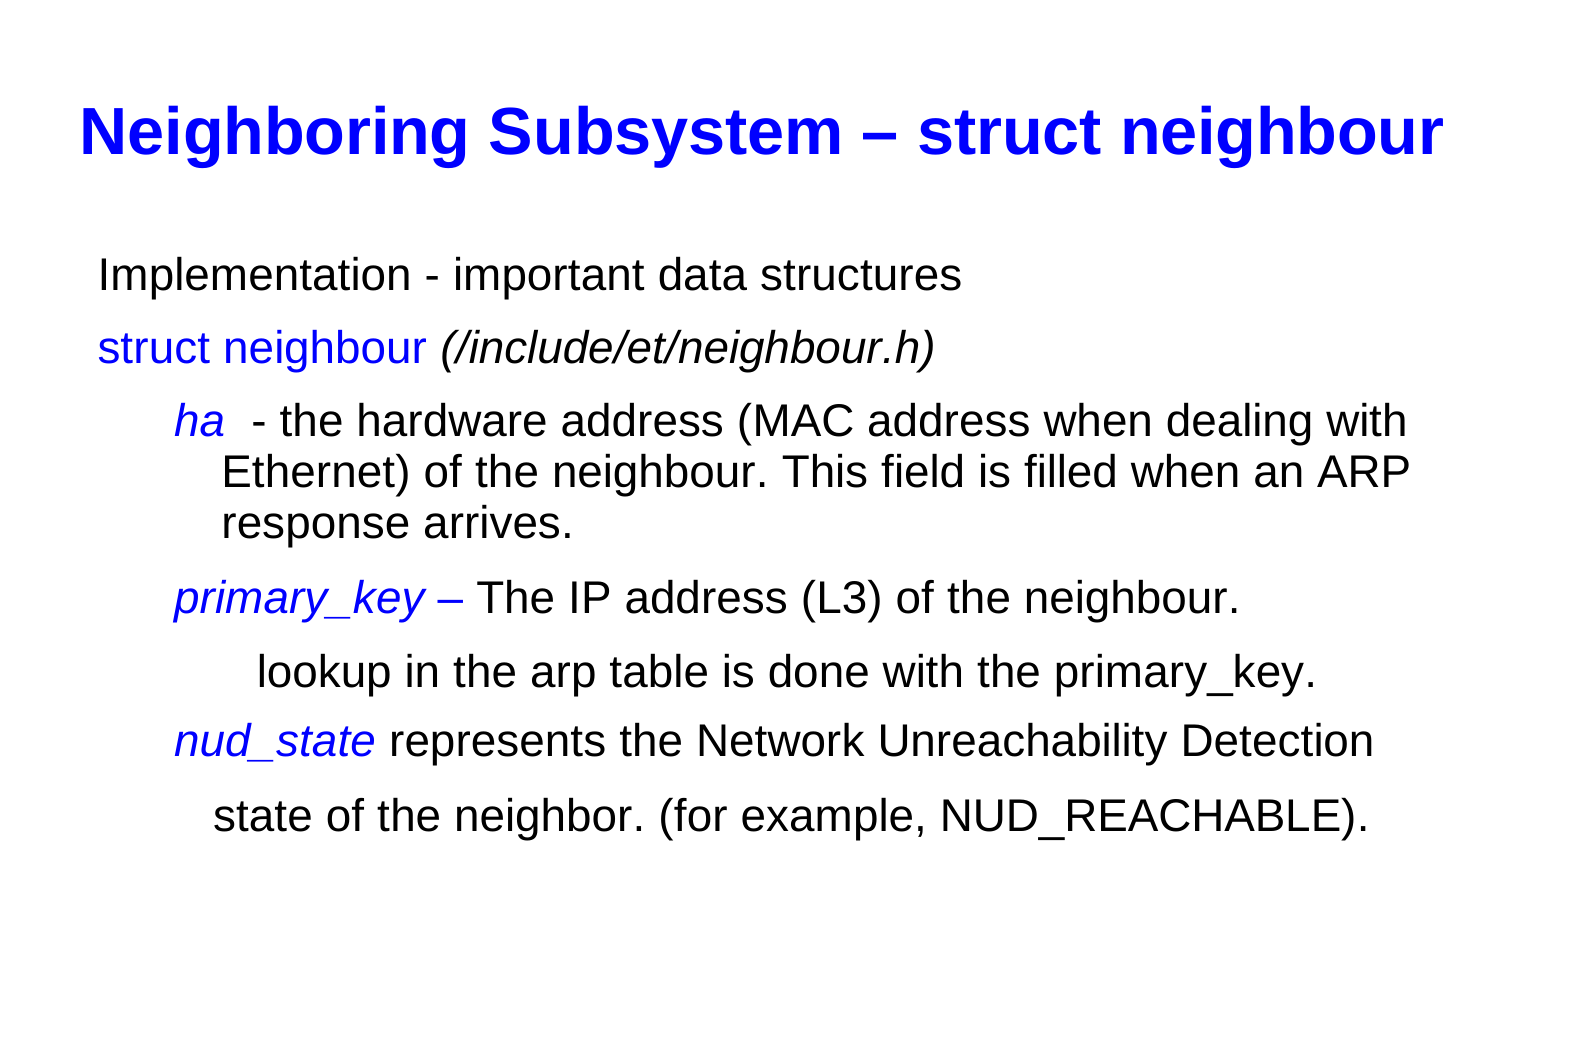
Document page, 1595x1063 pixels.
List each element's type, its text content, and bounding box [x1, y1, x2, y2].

title Neighboring Subsystem – struct neighbour [79, 49, 1515, 213]
list Implementation - important data structures struct neighbour (/include/et/neighbour.h) ha - the hardware address (MAC address when dealing with Ethernet) of the neighbour. This field is filled when an ARP response arrives. primary_key – The IP address (L3) of the neighbour. lookup in the arp table is done with the primary_key. nud_state represents the Network Unreachability Detection state of the neighbor. (for example, NUD_REACHABLE). [79, 248, 1515, 936]
